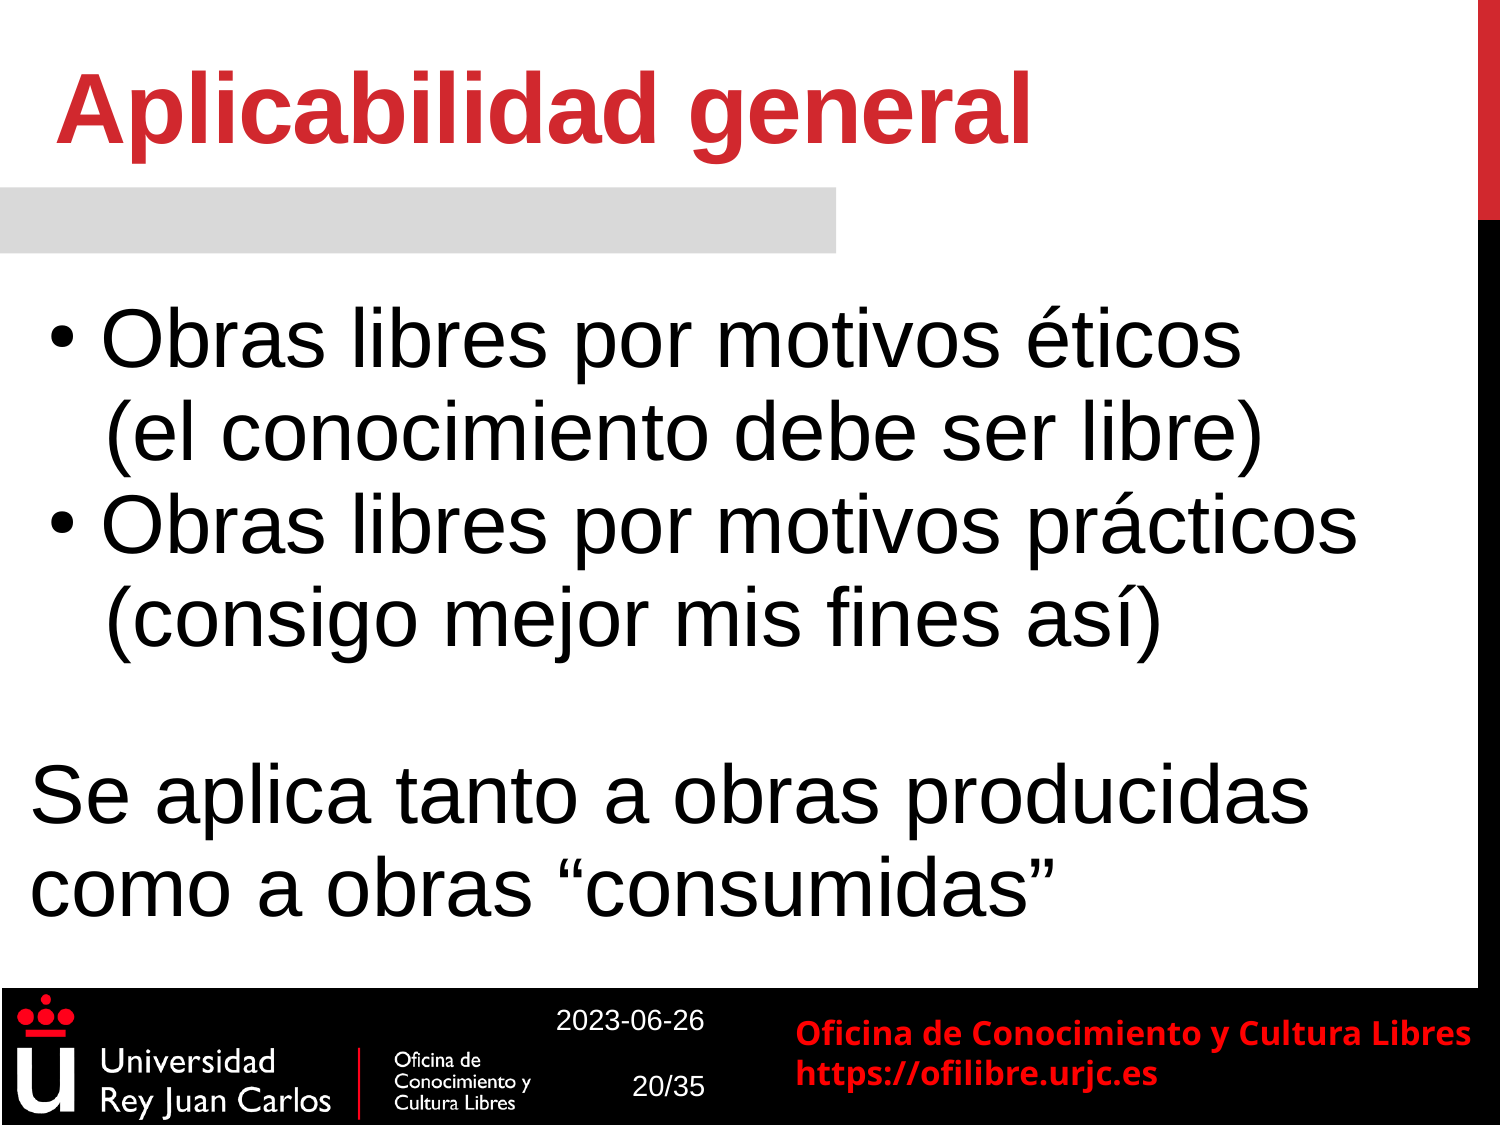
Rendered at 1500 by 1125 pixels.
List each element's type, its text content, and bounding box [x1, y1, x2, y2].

text_box Obras libres por motivos éticos (el conocimiento debe ser libre) Obras libres por motivos prácticos (consigo mejor mis fines así) Se aplica tanto a obras producidas como a obras “consumidas” [15, 285, 1426, 961]
picture [17, 994, 531, 1120]
title [75, 7, 1425, 196]
text_box Aplicabilidad general [39, 24, 1366, 172]
